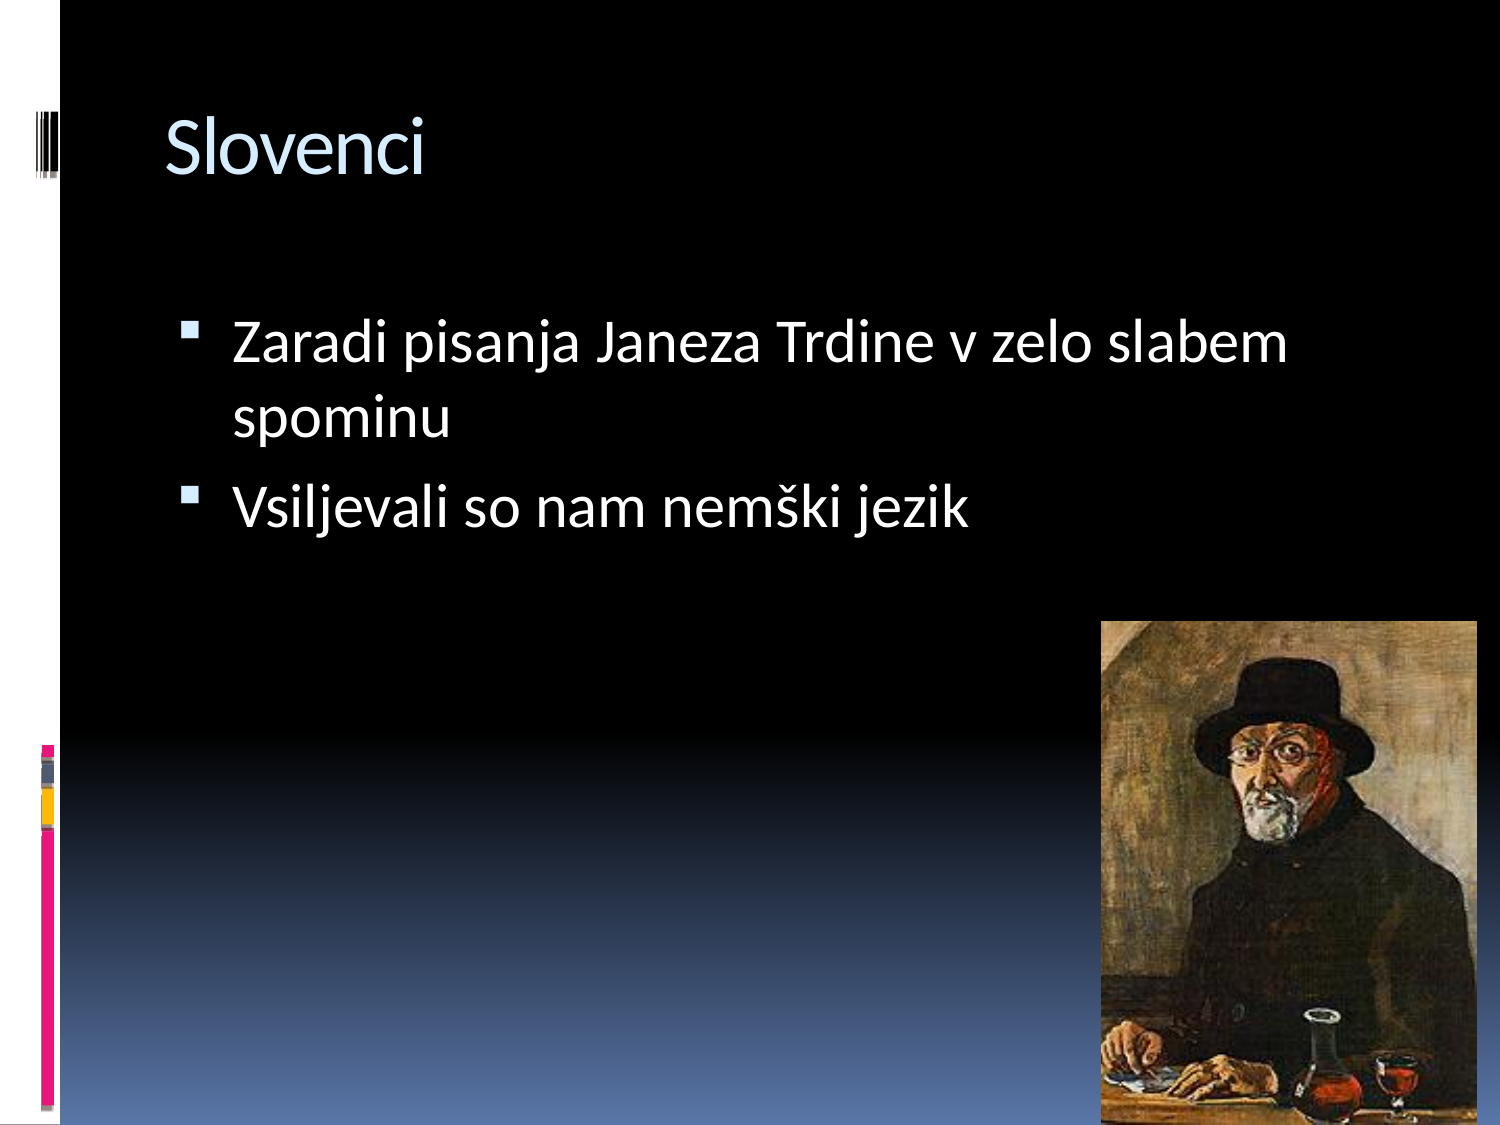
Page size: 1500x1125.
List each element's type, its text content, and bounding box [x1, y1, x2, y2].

title Slovenci [150, 84, 1425, 235]
picture [1101, 621, 1477, 1125]
list Zaradi pisanja Janeza Trdine v zelo slabem spominu Vsiljevali so nam nemški jezik [150, 292, 1425, 1043]
